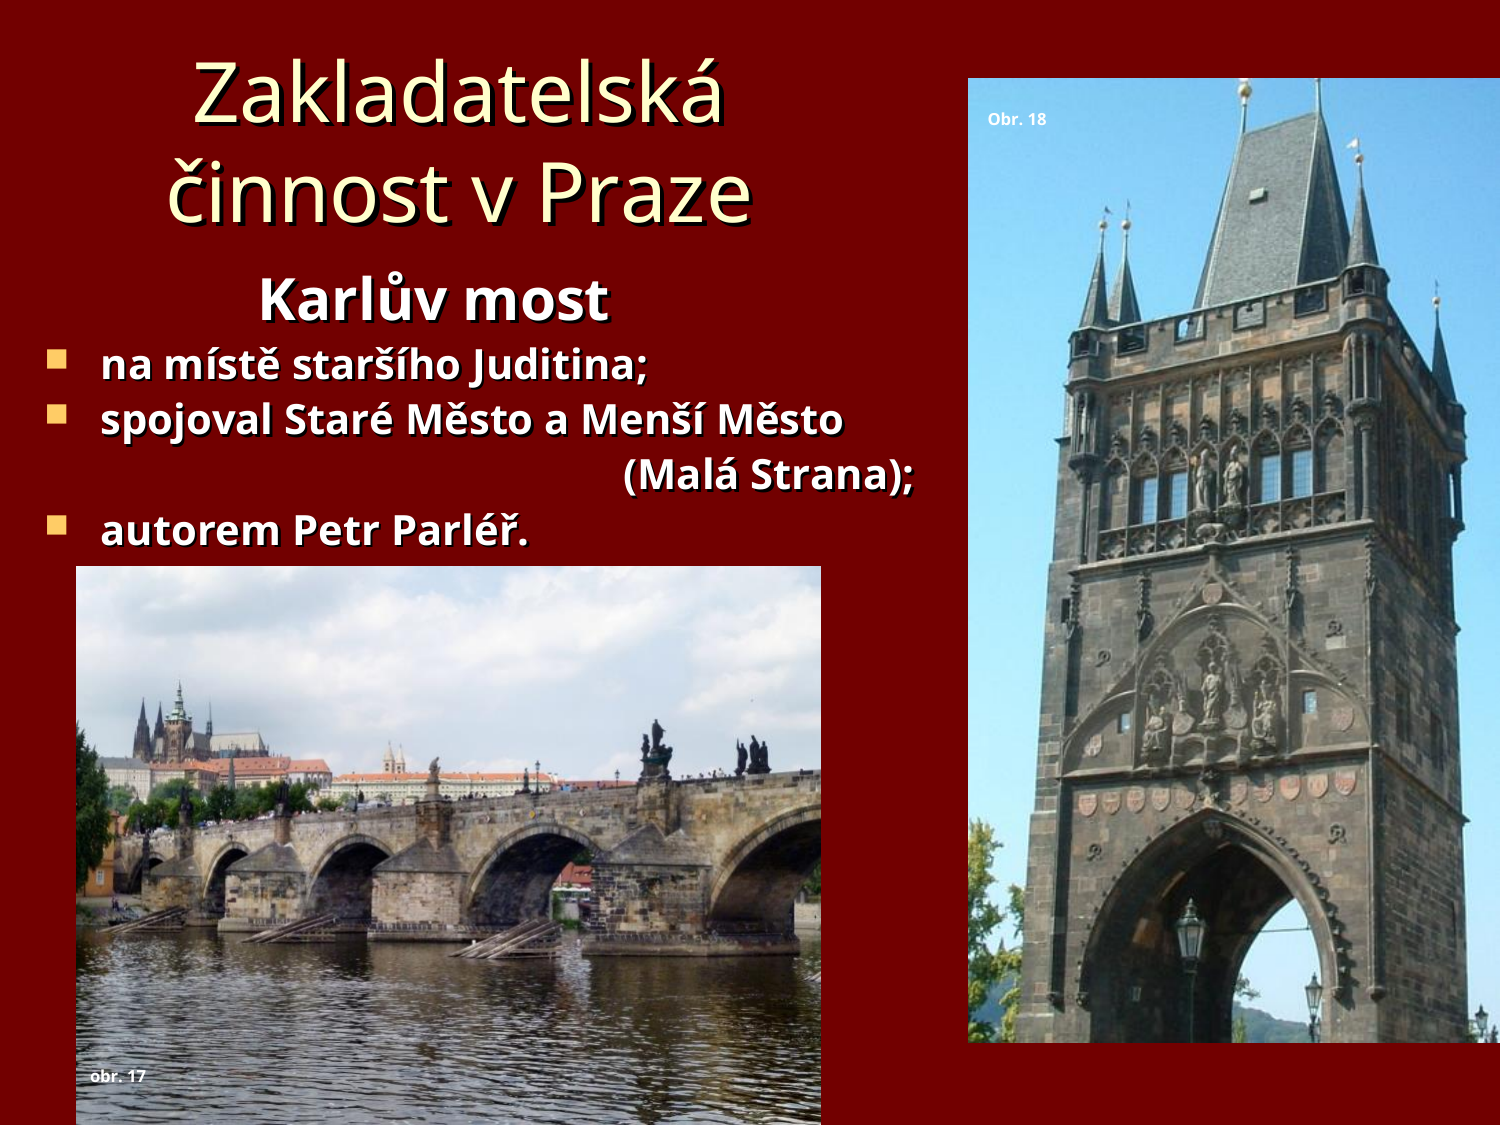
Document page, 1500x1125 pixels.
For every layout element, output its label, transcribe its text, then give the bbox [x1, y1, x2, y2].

text_box obr. 17 [75, 1058, 162, 1094]
list Karlův most na místě staršího Juditina; spojoval Staré Město a Menší Město (Malá Strana); autorem Petr Parléř. [29, 262, 963, 563]
title Zakladatelská činnost v Praze [74, 31, 845, 247]
text_box Obr. 18 [972, 101, 1062, 137]
text_box [76, 566, 821, 1125]
text_box [968, 78, 1500, 1043]
